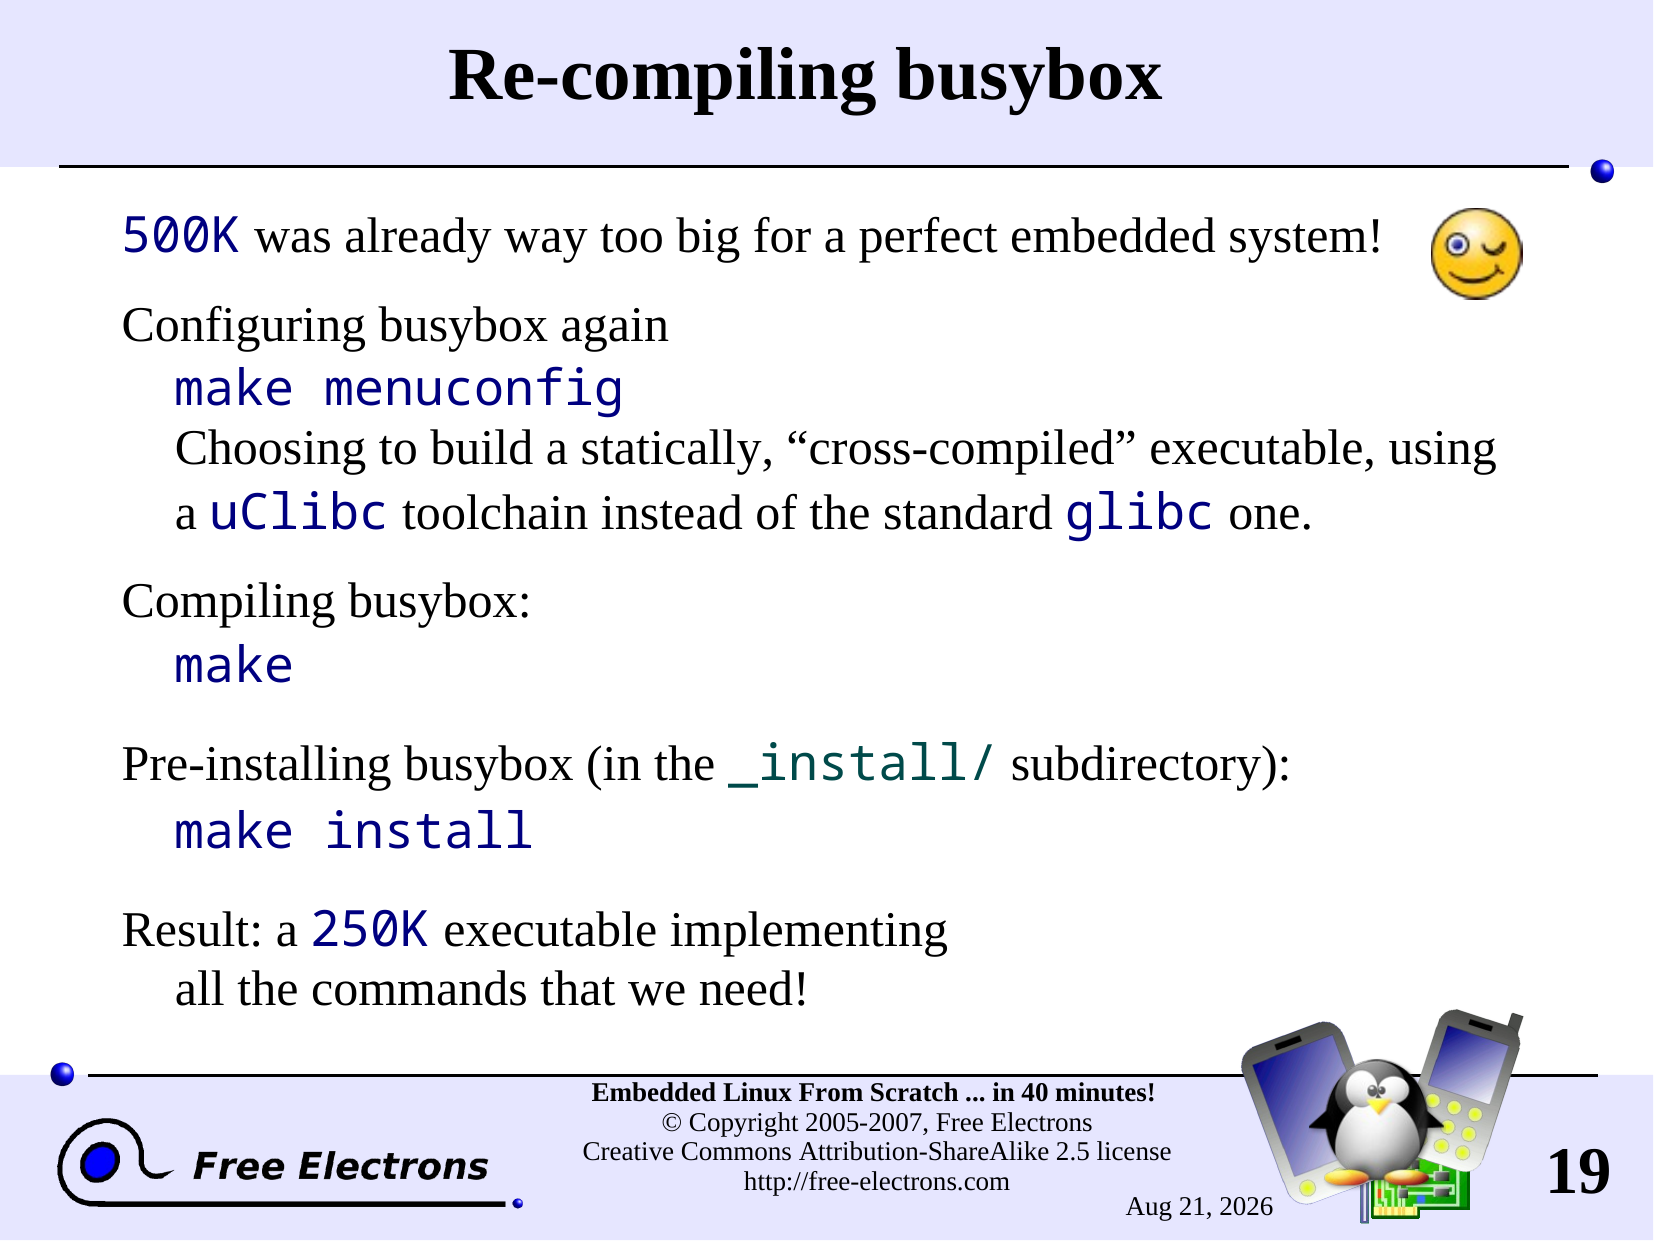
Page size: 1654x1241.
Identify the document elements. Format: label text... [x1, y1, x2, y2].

list 500K was already way too big for a perfect embedded system! Configuring busybox again make menuconfig Choosing to build a statically, “cross-compiled” executable, using a uClibc toolchain instead of the standard glibc one. Compiling busybox: make Pre-installing busybox (in the _install/ subdirectory): make install Result: a 250K executable implementing all the commands that we need! [103, 198, 1516, 1049]
picture [1431, 208, 1523, 301]
title Re-compiling busybox [60, 18, 1551, 132]
picture [50, 1107, 527, 1216]
picture [1225, 1007, 1538, 1241]
